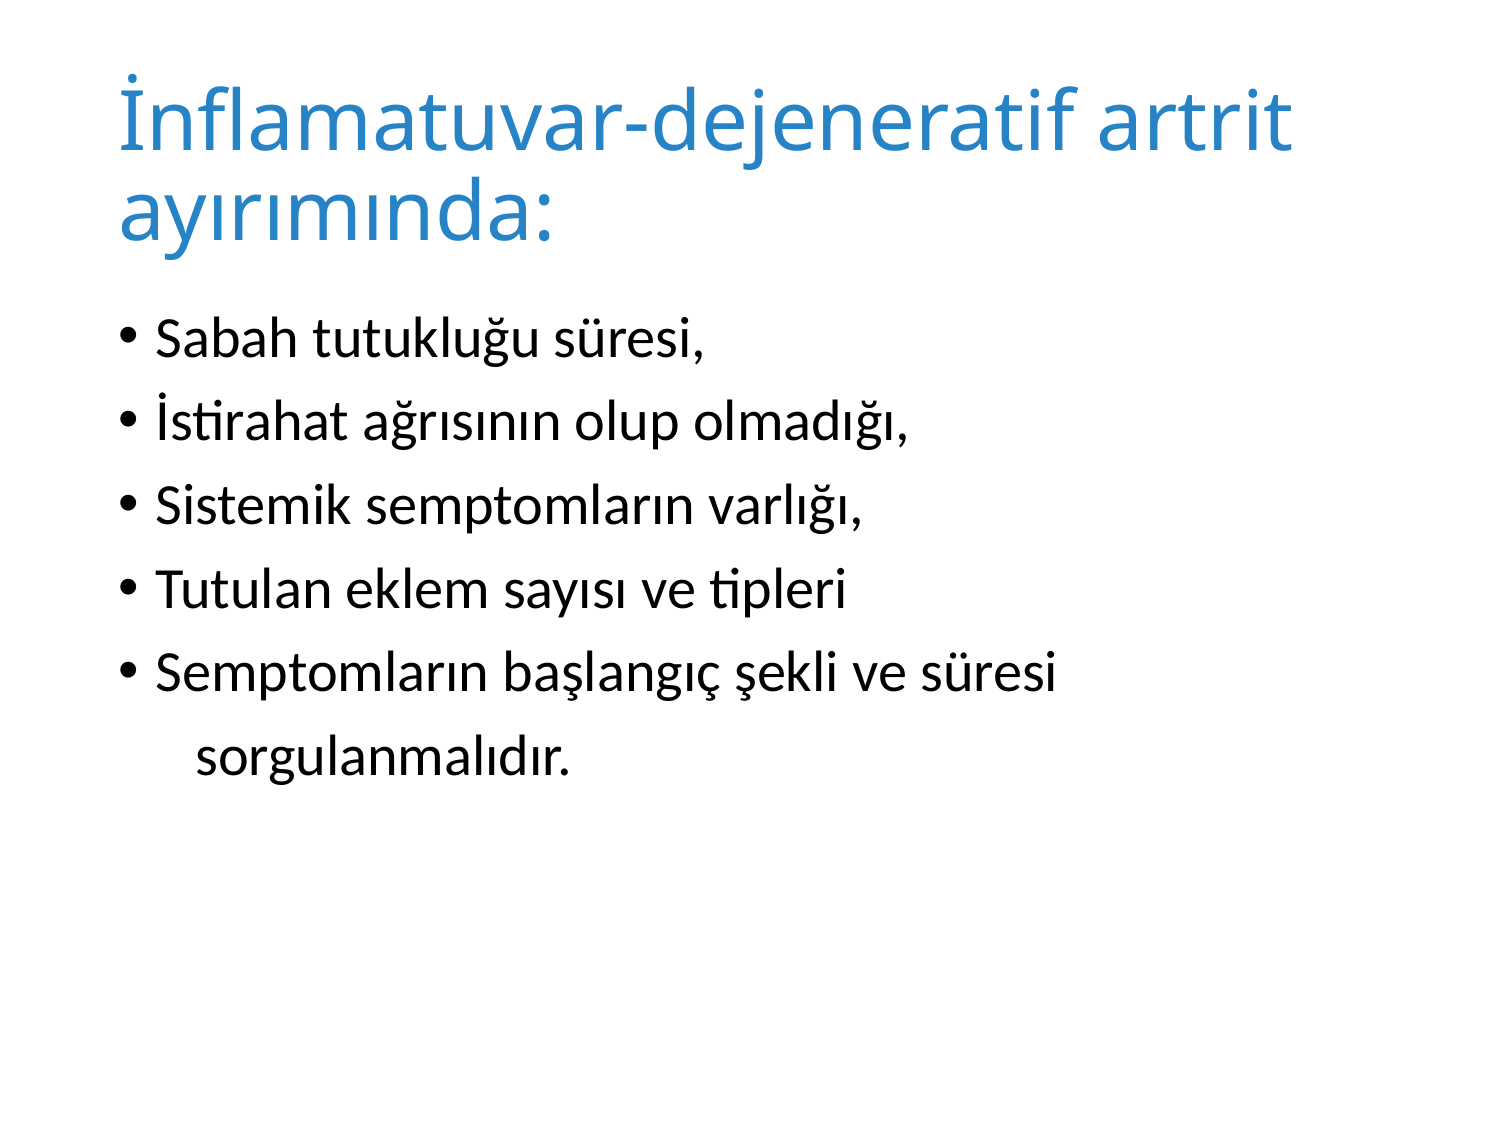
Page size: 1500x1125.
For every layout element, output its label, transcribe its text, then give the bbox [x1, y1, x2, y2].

list Sabah tutukluğu süresi, İstirahat ağrısının olup olmadığı, Sistemik semptomların varlığı, Tutulan eklem sayısı ve tipleri Semptomların başlangıç şekli ve süresi sorgulanmalıdır. [103, 299, 1397, 1014]
title İnflamatuvar-dejeneratif artrit ayırımında: [103, 59, 1397, 278]
